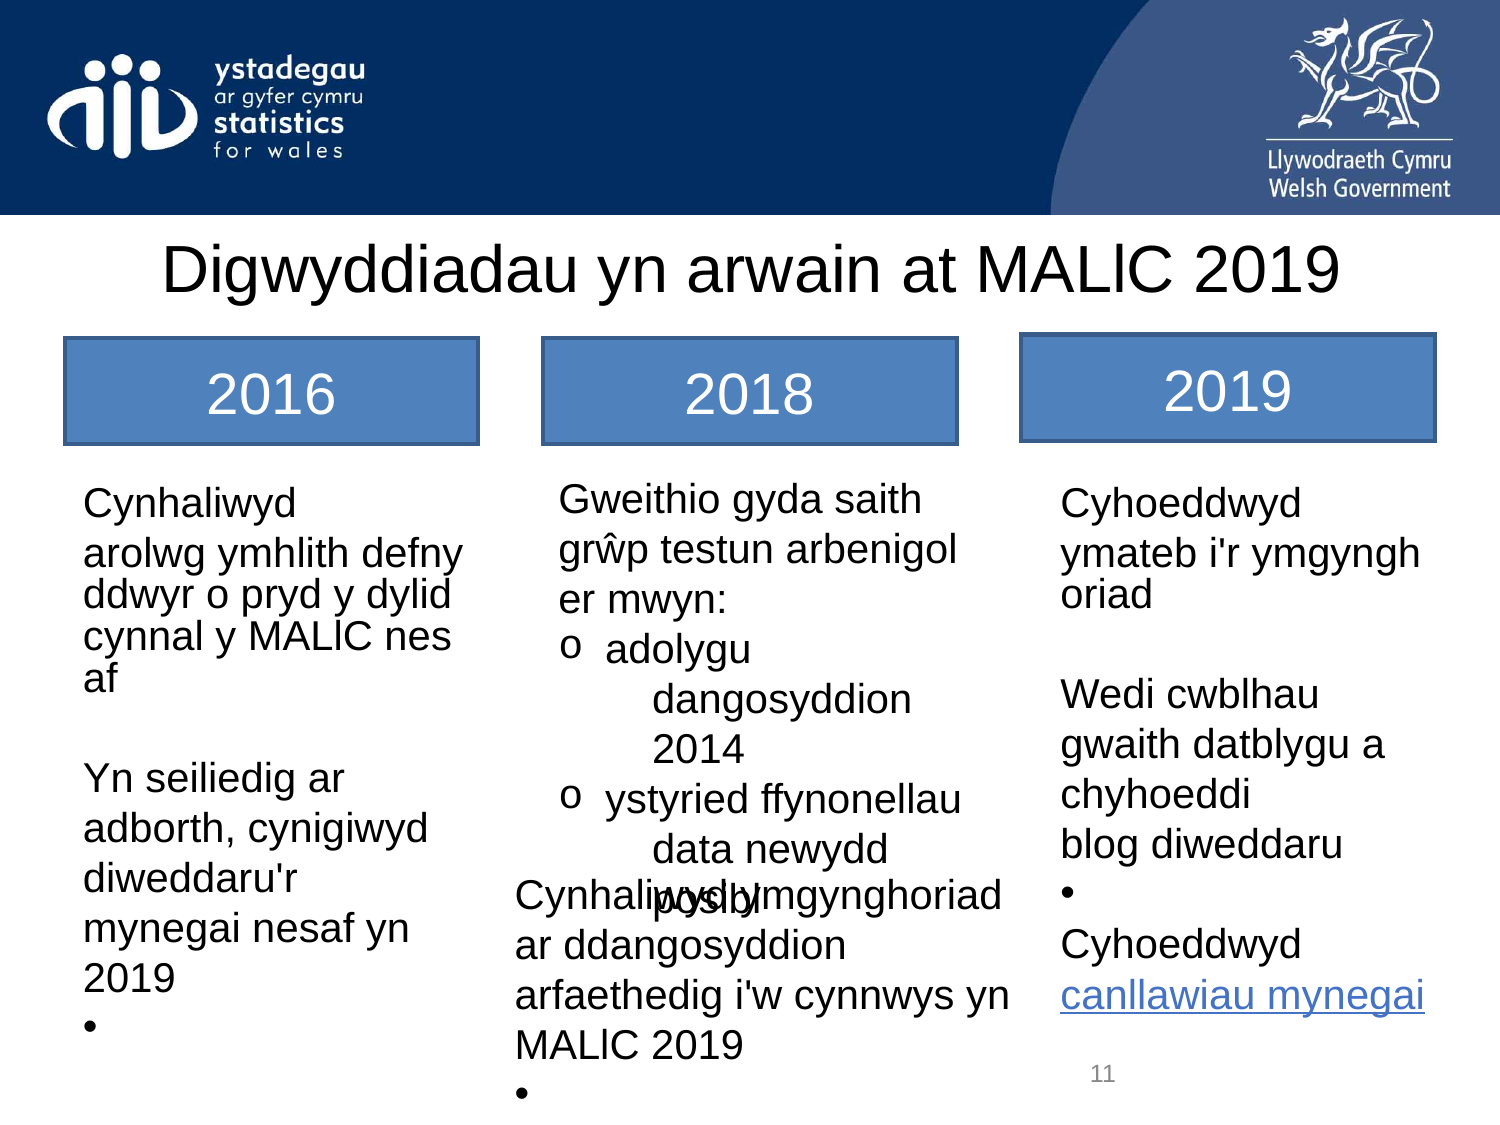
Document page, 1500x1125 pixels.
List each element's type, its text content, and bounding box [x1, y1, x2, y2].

text_box 2019 [1021, 335, 1435, 441]
picture [0, 0, 1500, 215]
text_box [1074, 1042, 1426, 1103]
title Digwyddiadau yn arwain at MALlC 2019 [76, 215, 1427, 324]
text_box Cynhaliwyd arolwg ymhlith defnyddwyr o pryd y dylid cynnal y MALlC nesaf Yn seiliedig ar adborth, cynigiwyd diweddaru'r mynegai nesaf yn 2019 [67, 468, 483, 989]
text_box Cynhaliwyd ymgynghoriad ar ddangosyddion arfaethedig i'w cynnwys yn MALlC 2019 [499, 860, 1048, 1125]
text_box Gweithio gyda saith grŵp testun arbenigol er mwyn: adolygu dangosyddion 2014 ystyried ffynonellau data newydd posibl [543, 464, 999, 834]
text_box 2016 [65, 338, 478, 444]
text_box 2018 [543, 338, 957, 444]
text_box Cyhoeddwyd ymateb i'r ymgynghoriad Wedi cwblhau gwaith datblygu a chyhoeddi blog diweddaru Cyhoeddwyd canllawiau mynegai [1045, 468, 1452, 1039]
